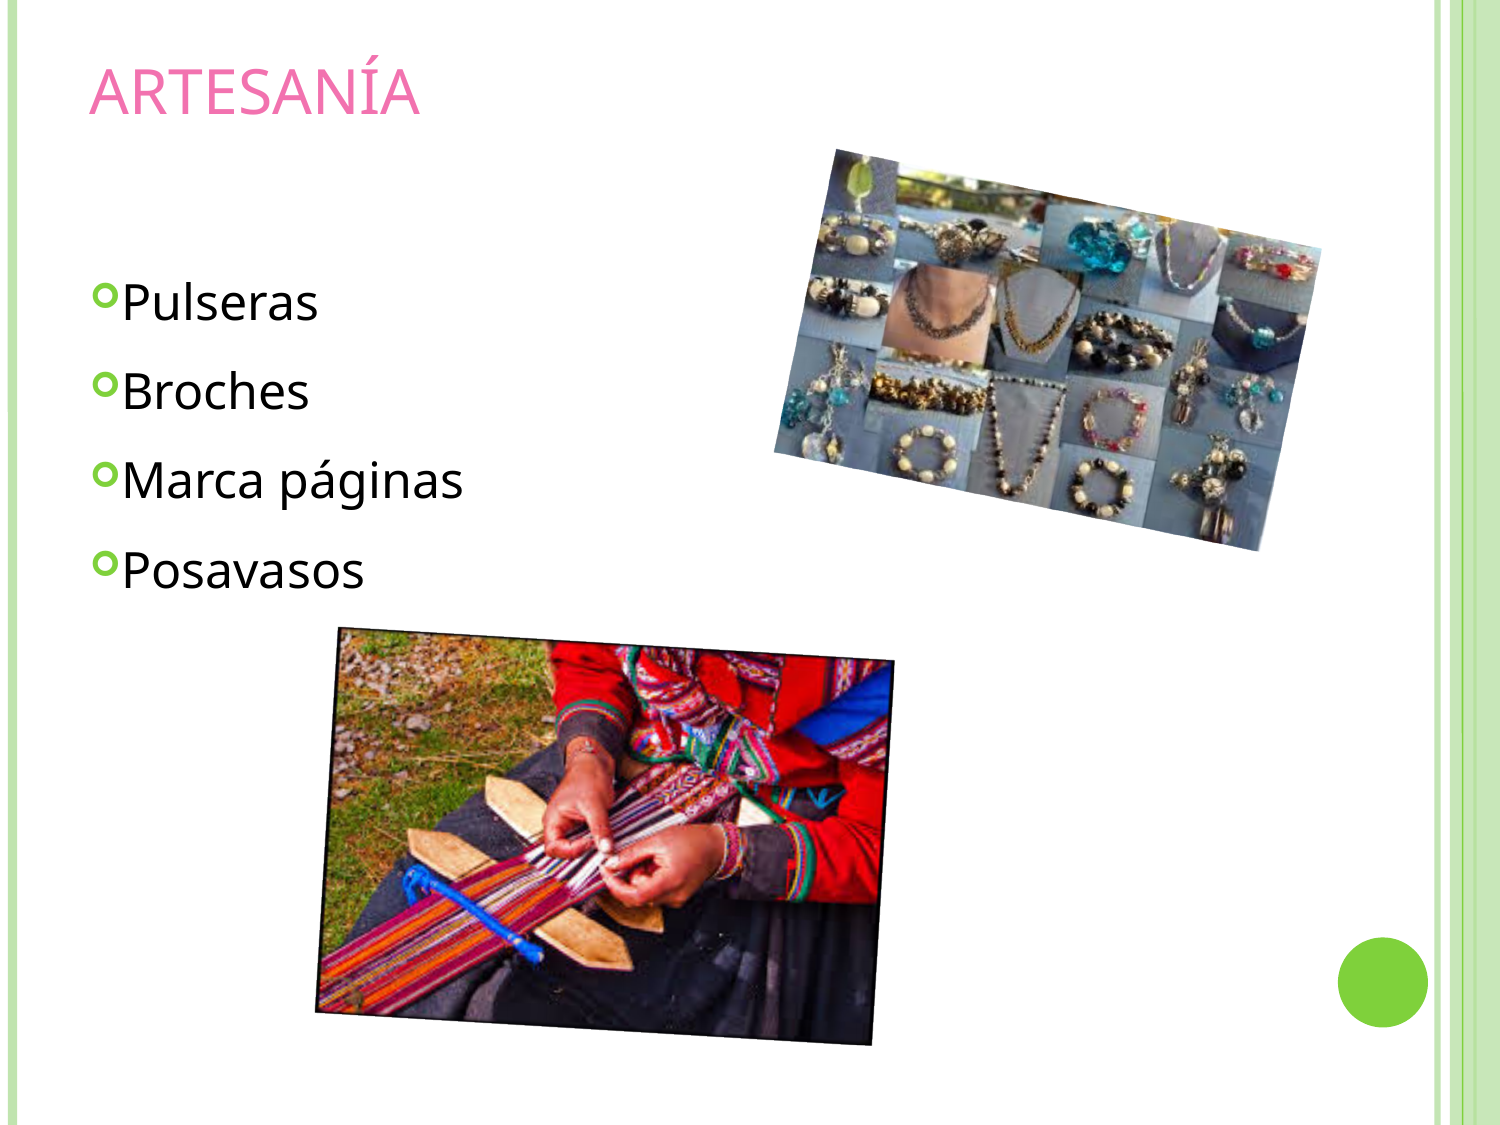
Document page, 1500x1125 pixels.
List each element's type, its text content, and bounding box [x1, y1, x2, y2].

picture [773, 149, 1322, 552]
list Pulseras Broches Marca páginas Posavasos [75, 262, 1300, 1062]
title ARTESANÍA [75, 45, 1300, 233]
picture [314, 626, 895, 1046]
